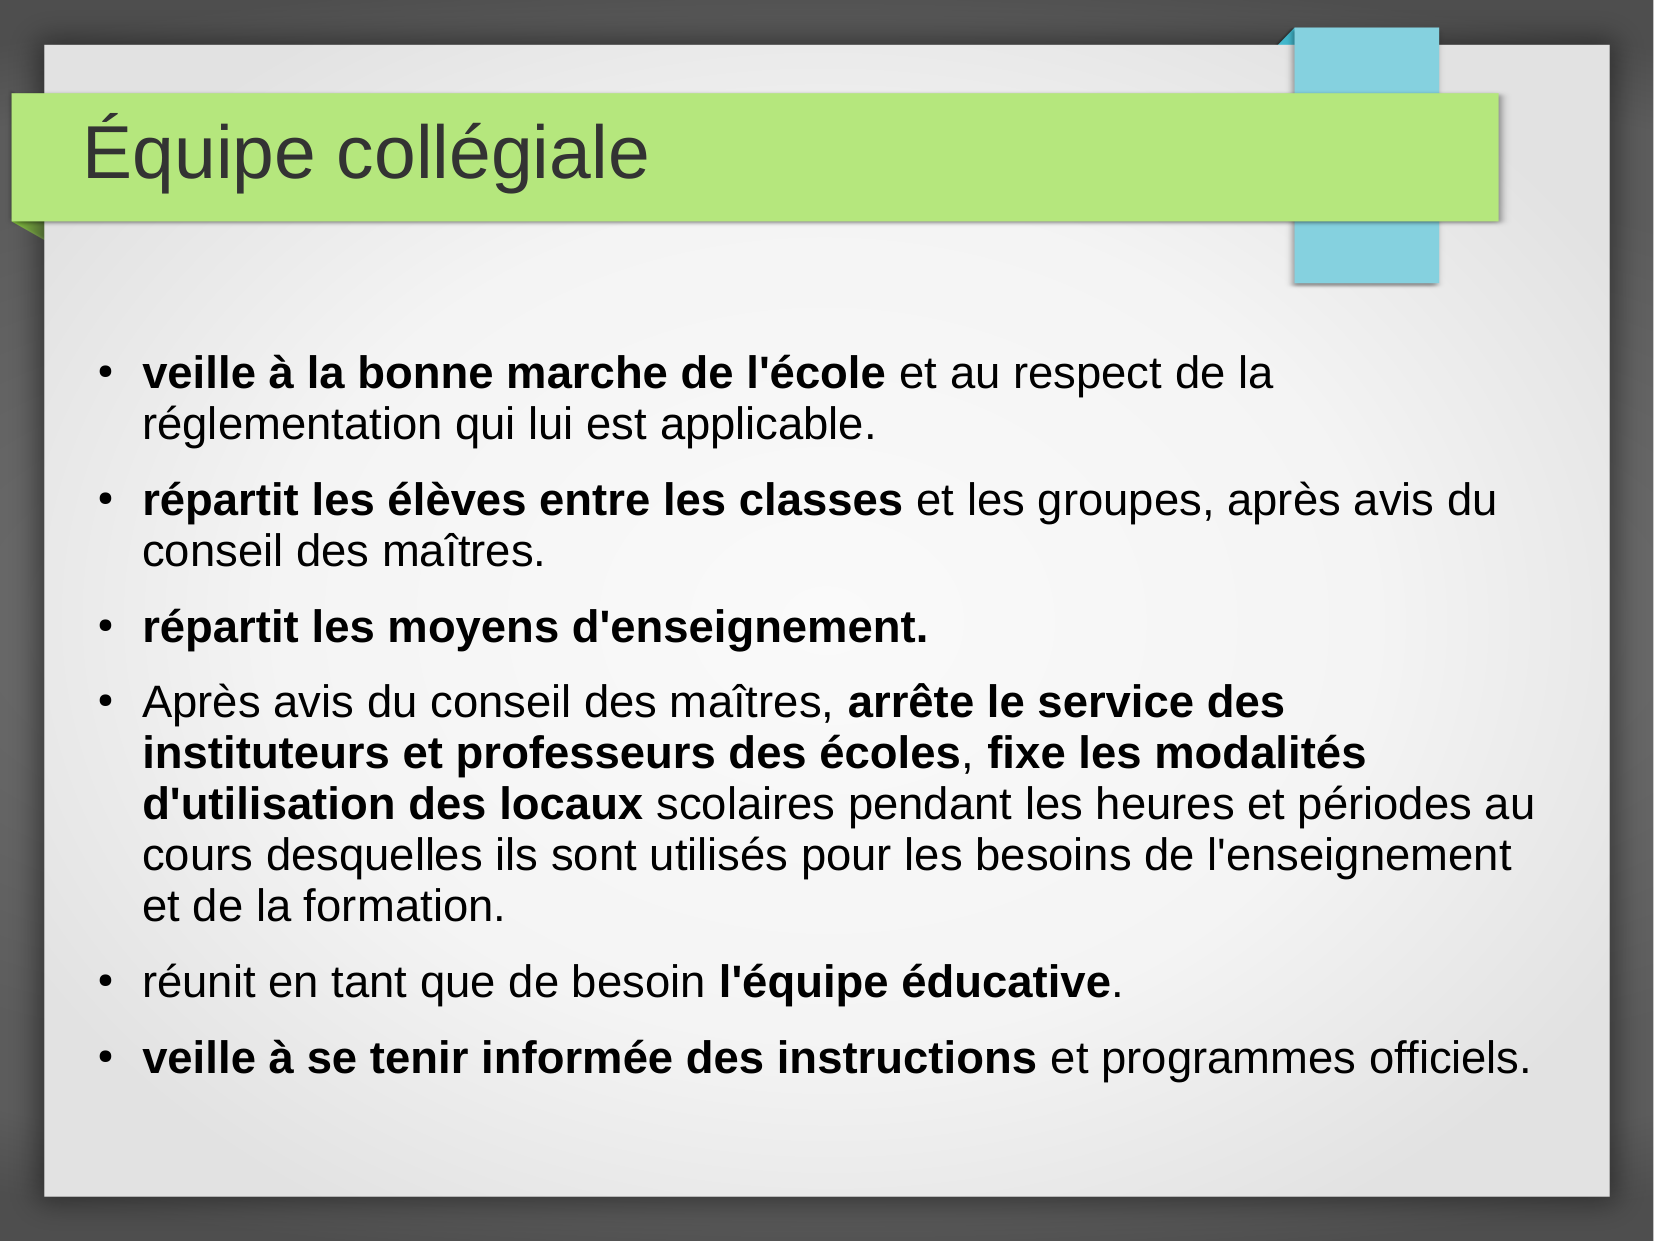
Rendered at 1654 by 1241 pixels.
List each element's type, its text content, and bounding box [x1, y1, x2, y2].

list veille à la bonne marche de l'école et au respect de la réglementation qui lui est applicable. répartit les élèves entre les classes et les groupes, après avis du conseil des maîtres. répartit les moyens d'enseignement. Après avis du conseil des maîtres, arrête le service des instituteurs et professeurs des écoles, fixe les modalités d'utilisation des locaux scolaires pendant les heures et périodes au cours desquelles ils sont utilisés pour les besoins de l'enseignement et de la formation. réunit en tant que de besoin l'équipe éducative. veille à se tenir informée des instructions et programmes officiels. [82, 271, 1538, 1134]
picture [0, 0, 1654, 1241]
title Équipe collégiale [82, 49, 1571, 257]
